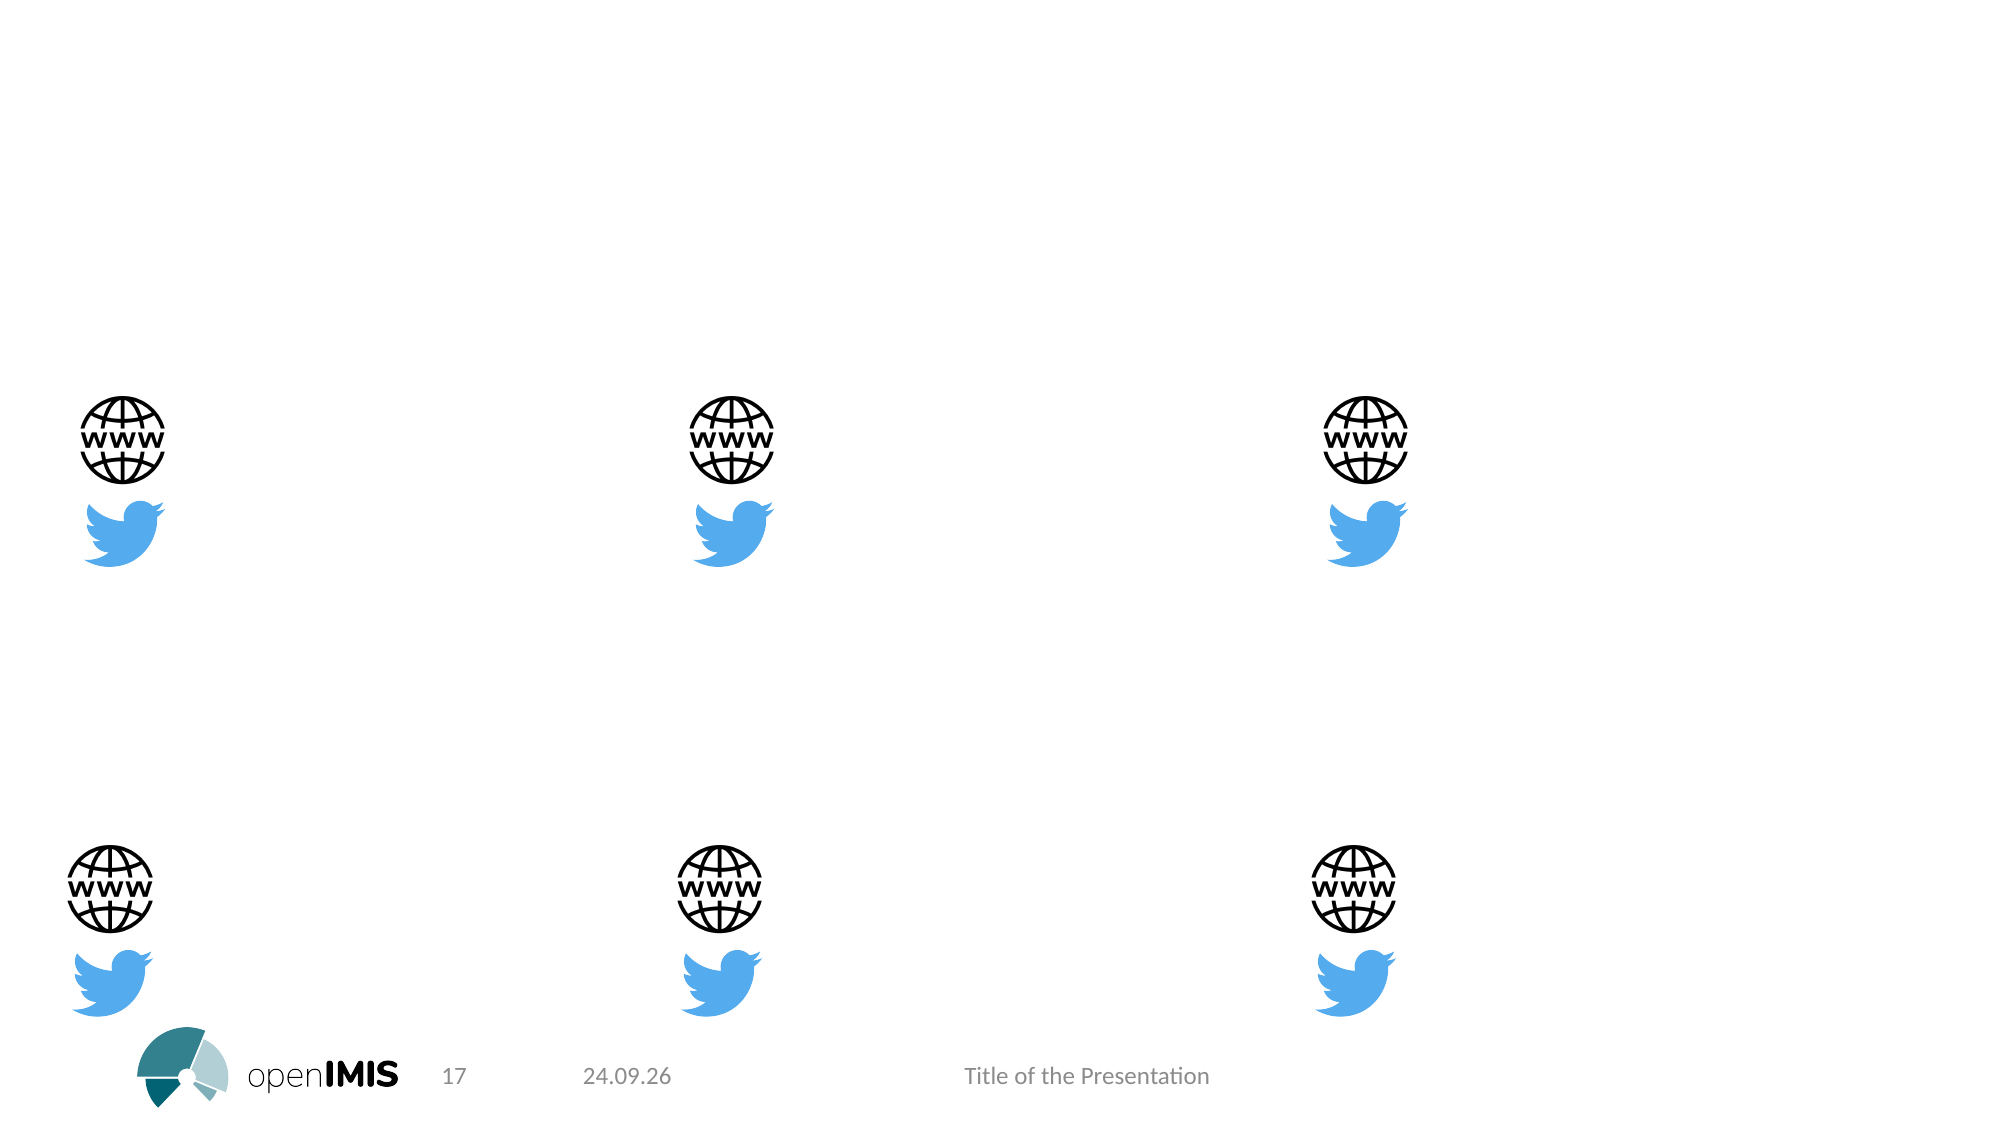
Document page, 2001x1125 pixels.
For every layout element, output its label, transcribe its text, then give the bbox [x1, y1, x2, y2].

slide_number <number> [426, 1044, 555, 1105]
slide_number 30.11.21 [567, 1044, 937, 1105]
footer Title of the Presentation [949, 1044, 1751, 1105]
picture [51, 841, 437, 1108]
picture [660, 841, 782, 1044]
picture [672, 392, 794, 595]
picture [1294, 841, 1416, 1044]
picture [1306, 392, 1428, 595]
picture [63, 392, 185, 595]
